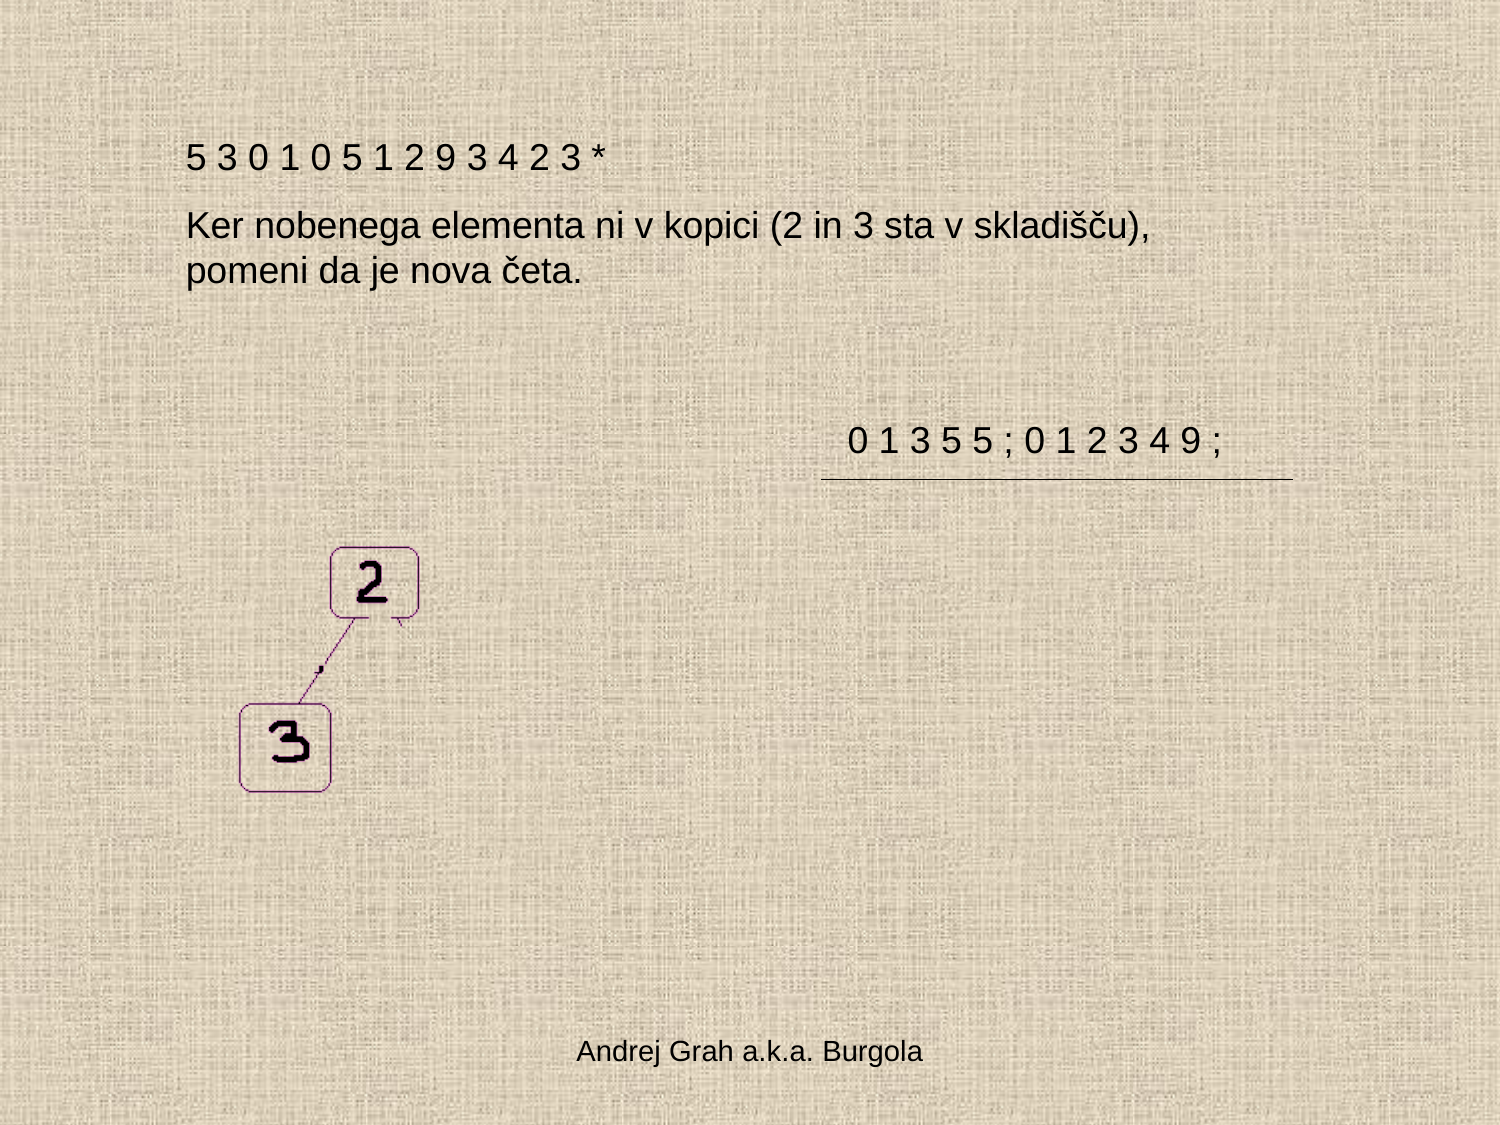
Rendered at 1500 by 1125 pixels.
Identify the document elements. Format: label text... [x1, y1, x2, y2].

text_box 5 3 0 1 0 5 1 2 9 3 4 2 3 * Ker nobenega elementa ni v kopici (2 in 3 sta v skladišču), pomeni da je nova četa. [171, 125, 1235, 300]
text_box Andrej Grah a.k.a. Burgola [512, 1024, 988, 1103]
picture [0, 0, 1500, 1125]
text_box 0 1 3 5 5 ; 0 1 2 3 4 9 ; [832, 408, 1258, 470]
